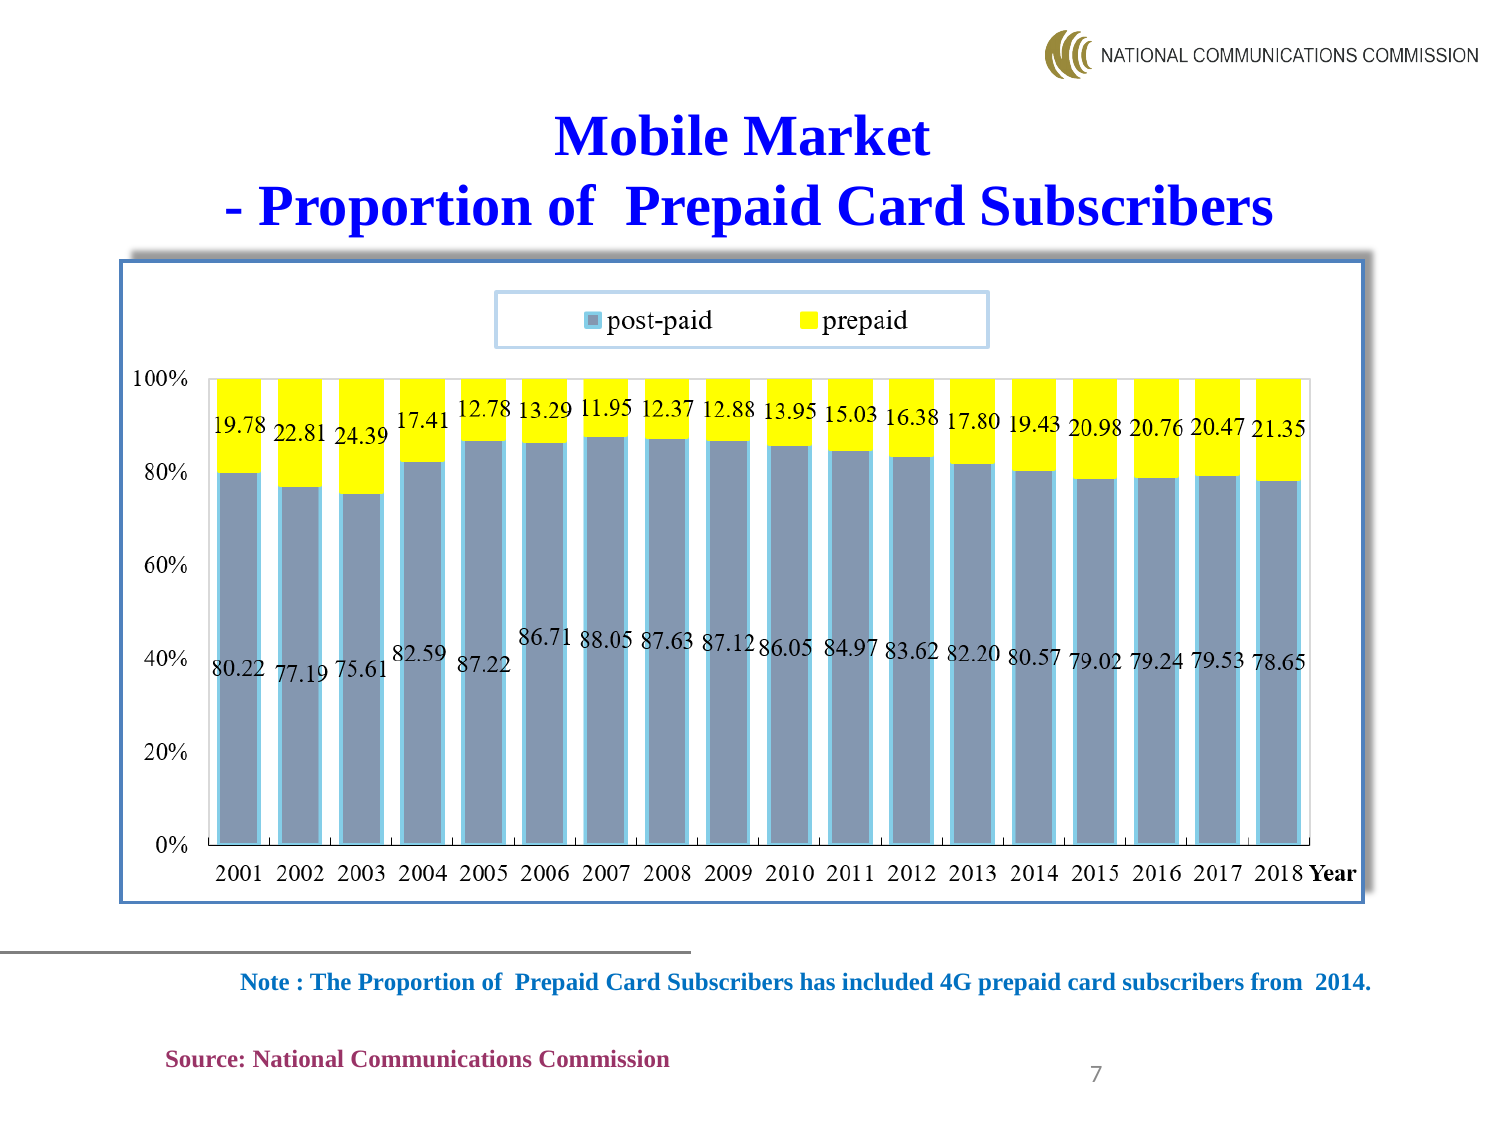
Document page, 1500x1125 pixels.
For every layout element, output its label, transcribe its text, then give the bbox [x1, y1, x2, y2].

picture [119, 242, 1381, 904]
text_box Source: National Communications Commission [0, 1035, 703, 1081]
text_box [1074, 1042, 1426, 1103]
text_box Mobile Market - Proportion of Prepaid Card Subscribers [0, 90, 1500, 216]
text_box Note : The Proportion of Prepaid Card Subscribers has included 4G prepaid card subscribers from 2014. [0, 952, 1500, 1004]
picture [1045, 30, 1479, 79]
